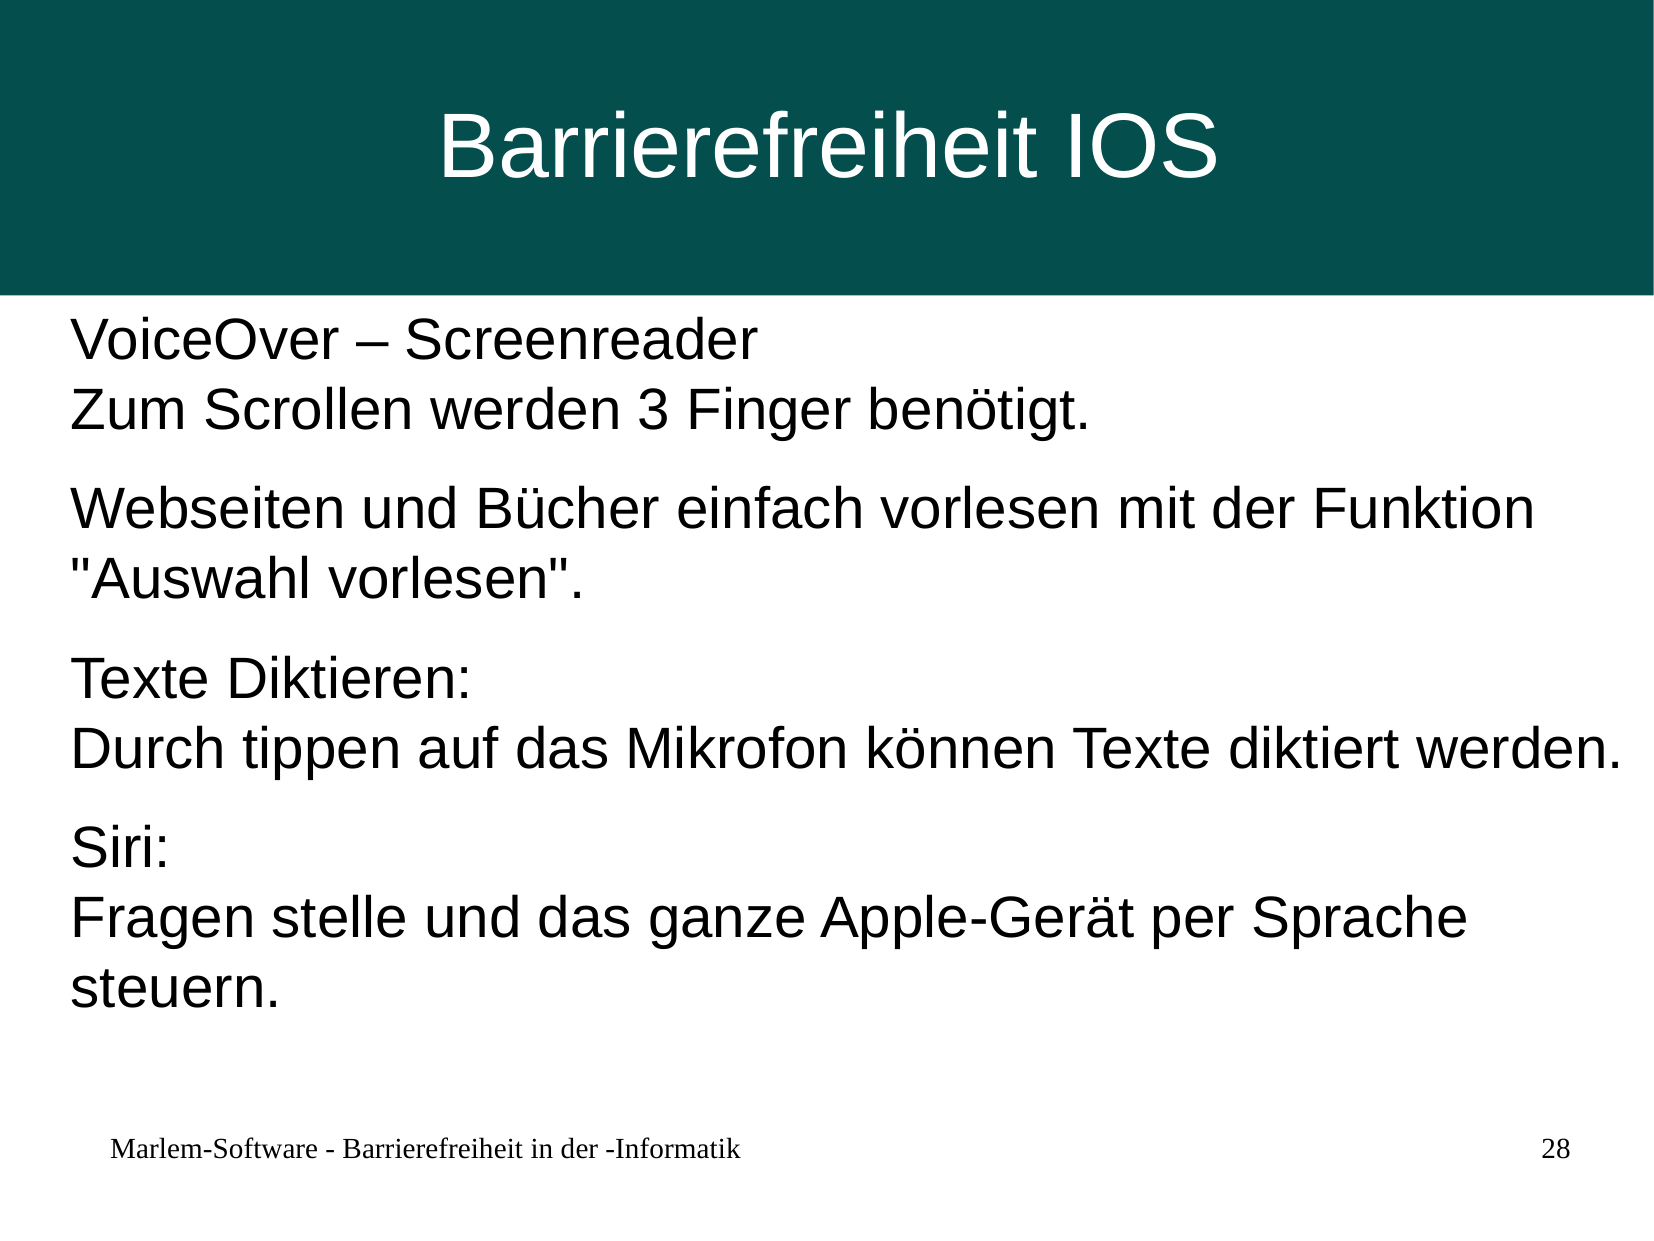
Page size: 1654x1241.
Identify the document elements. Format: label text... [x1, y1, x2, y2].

title Barrierefreiheit IOS [0, 0, 1654, 296]
list VoiceOver – Screenreader Zum Scrollen werden 3 Finger benötigt. Webseiten und Bücher einfach vorlesen mit der Funktion "Auswahl vorlesen". Texte Diktieren: Durch tippen auf das Mikrofon können Texte diktiert werden. Siri: Fragen stelle und das ganze Apple-Gerät per Sprache steuern. [0, 301, 1654, 1069]
